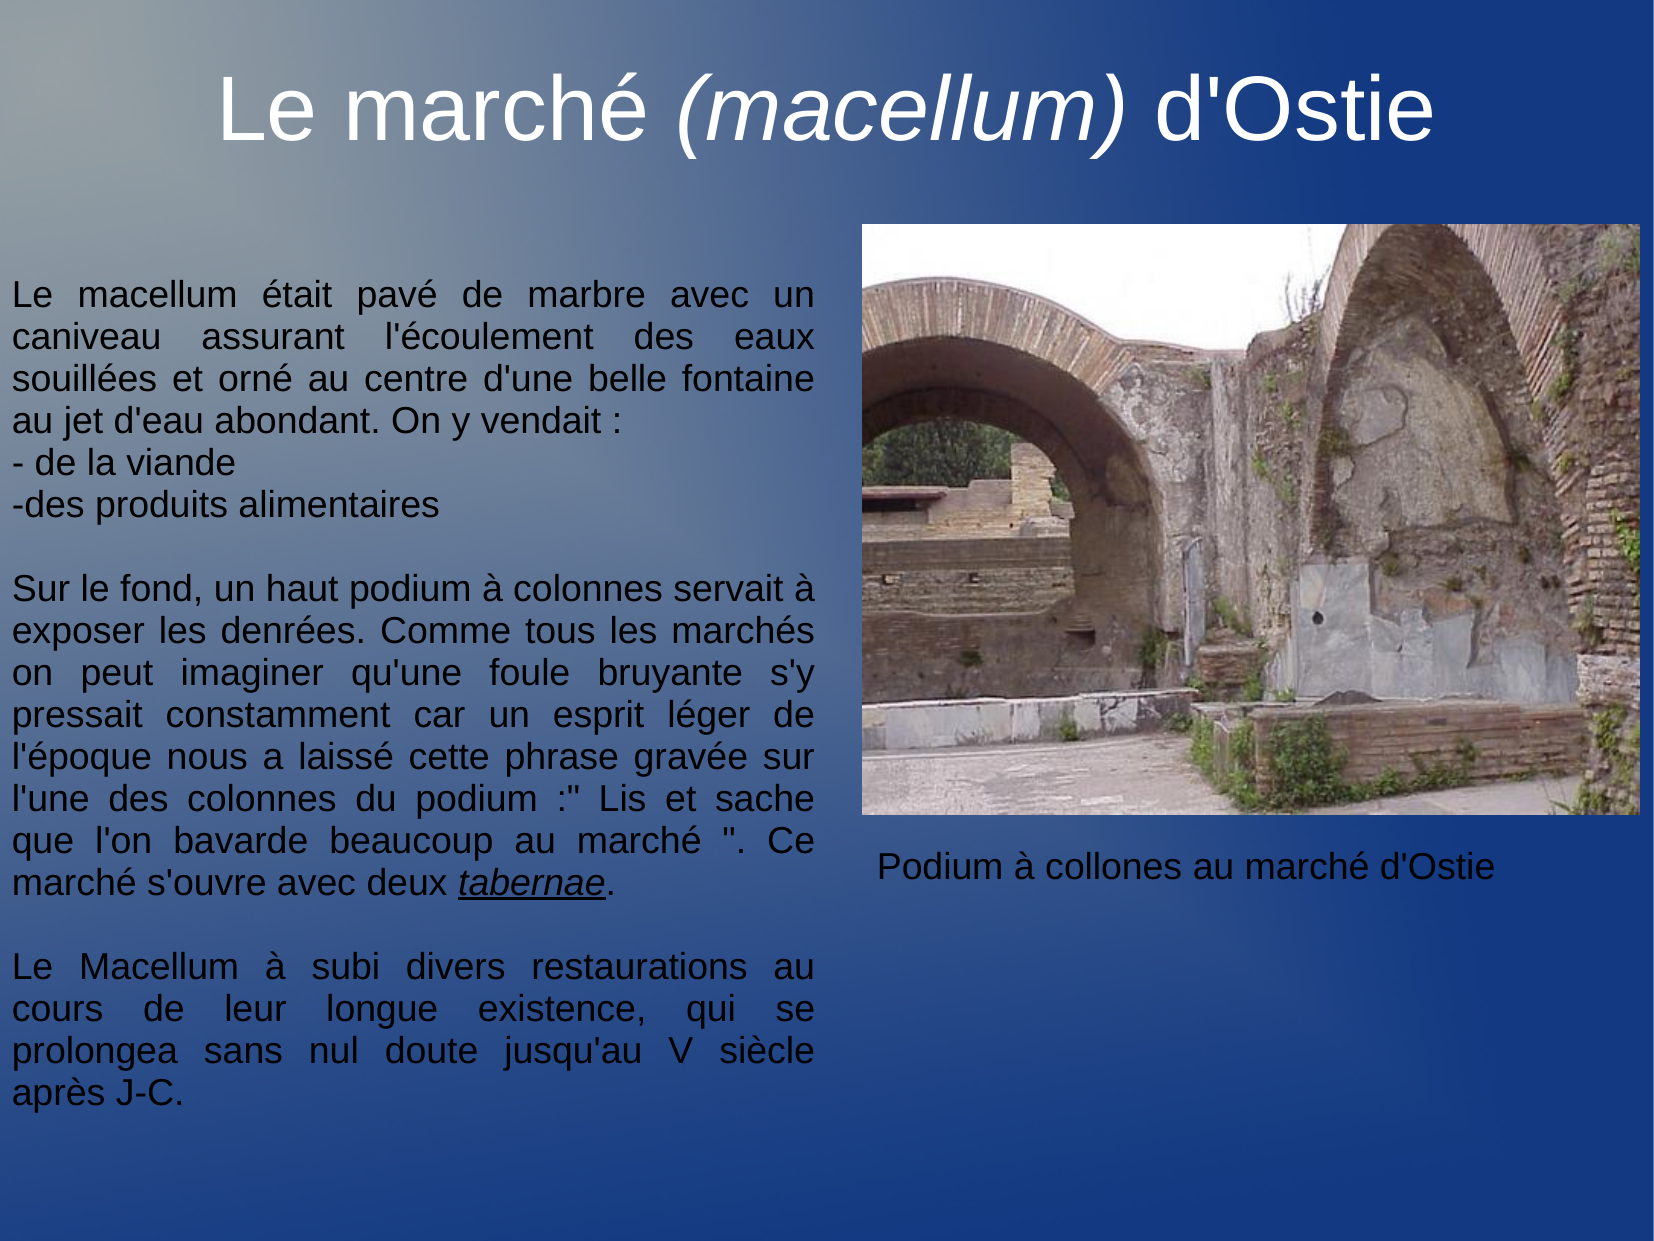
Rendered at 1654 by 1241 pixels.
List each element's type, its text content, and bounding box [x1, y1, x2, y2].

subtitle Le macellum était pavé de marbre avec un caniveau assurant l'écoulement des eaux souillées et orné au centre d'une belle fontaine au jet d'eau abondant. On y vendait : - de la viande -des produits alimentaires Sur le fond, un haut podium à colonnes servait à exposer les denrées. Comme tous les marchés on peut imaginer qu'une foule bruyante s'y pressait constamment car un esprit léger de l'époque nous a laissé cette phrase gravée sur l'une des colonnes du podium :" Lis et sache que l'on bavarde beaucoup au marché ". Ce marché s'ouvre avec deux tabernae. Le Macellum à subi divers restaurations au cours de leur longue existence, qui se prolongea sans nul doute jusqu'au V siècle après J-C. [11, 243, 815, 1144]
picture [0, 0, 1654, 1241]
text_box Podium à collones au marché d'Ostie [862, 838, 1654, 896]
title Le marché (macellum) d'Ostie [82, 5, 1571, 213]
